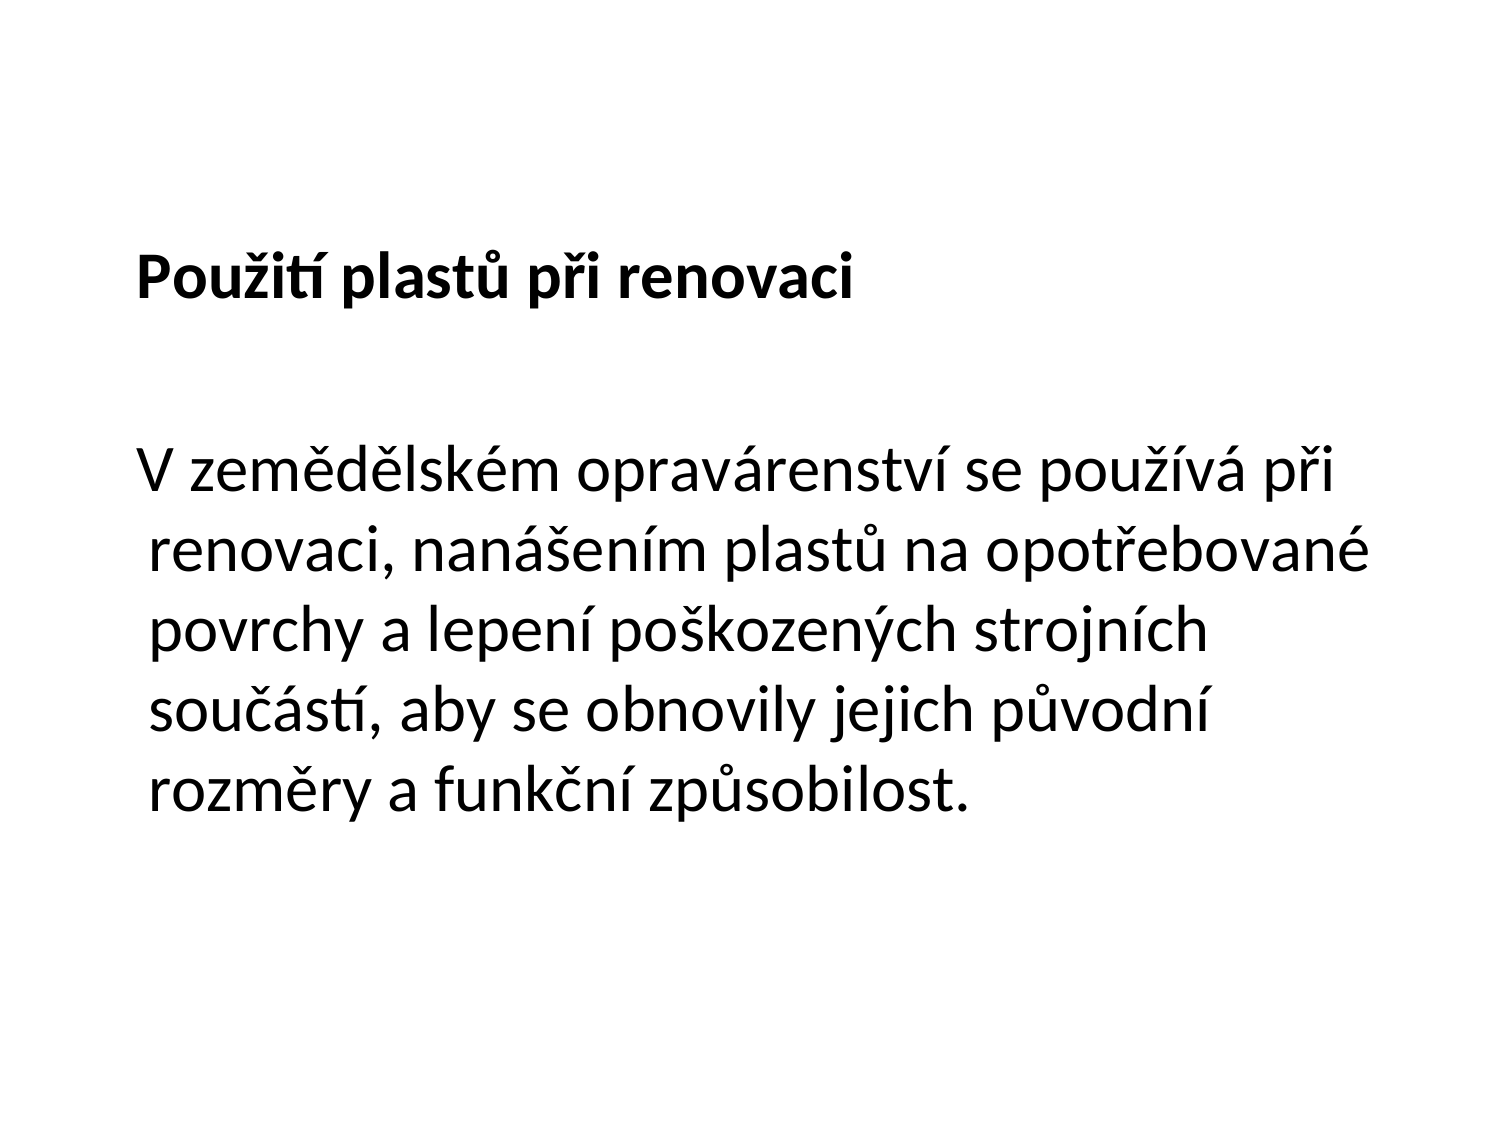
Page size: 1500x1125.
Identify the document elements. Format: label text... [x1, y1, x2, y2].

list Použití plastů při renovaci V zemědělském opravárenství se používá při renovaci, nanášením plastů na opotřebované povrchy a lepení poškozených strojních součástí, aby se obnovily jejich původní rozměry a funkční způsobilost. [76, 30, 1427, 1059]
